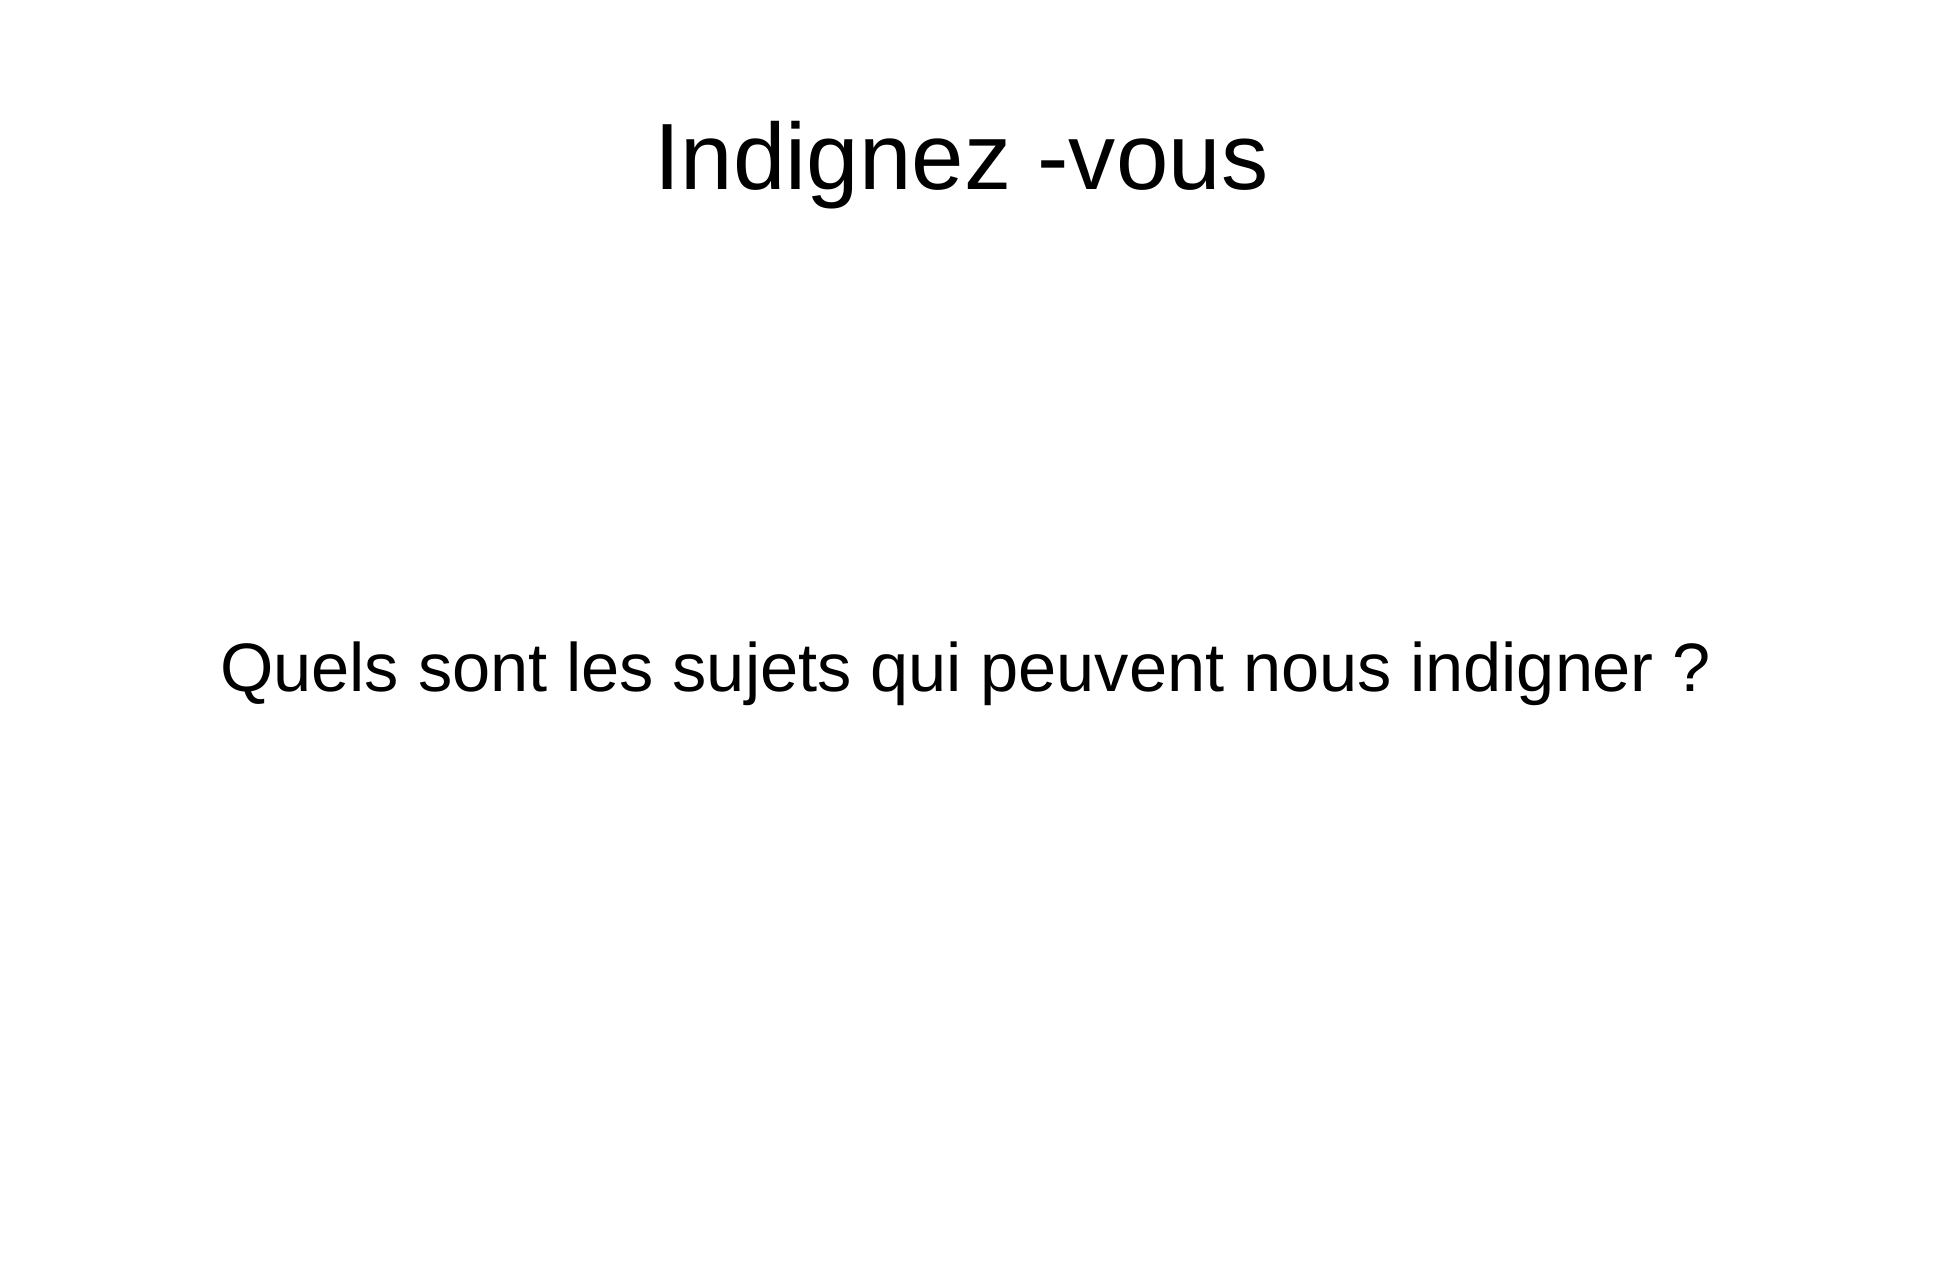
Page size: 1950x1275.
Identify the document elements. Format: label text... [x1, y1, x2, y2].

title Indignez -vous [97, 50, 1853, 264]
subtitle Quels sont les sujets qui peuvent nous indigner ? [97, 298, 1853, 1038]
